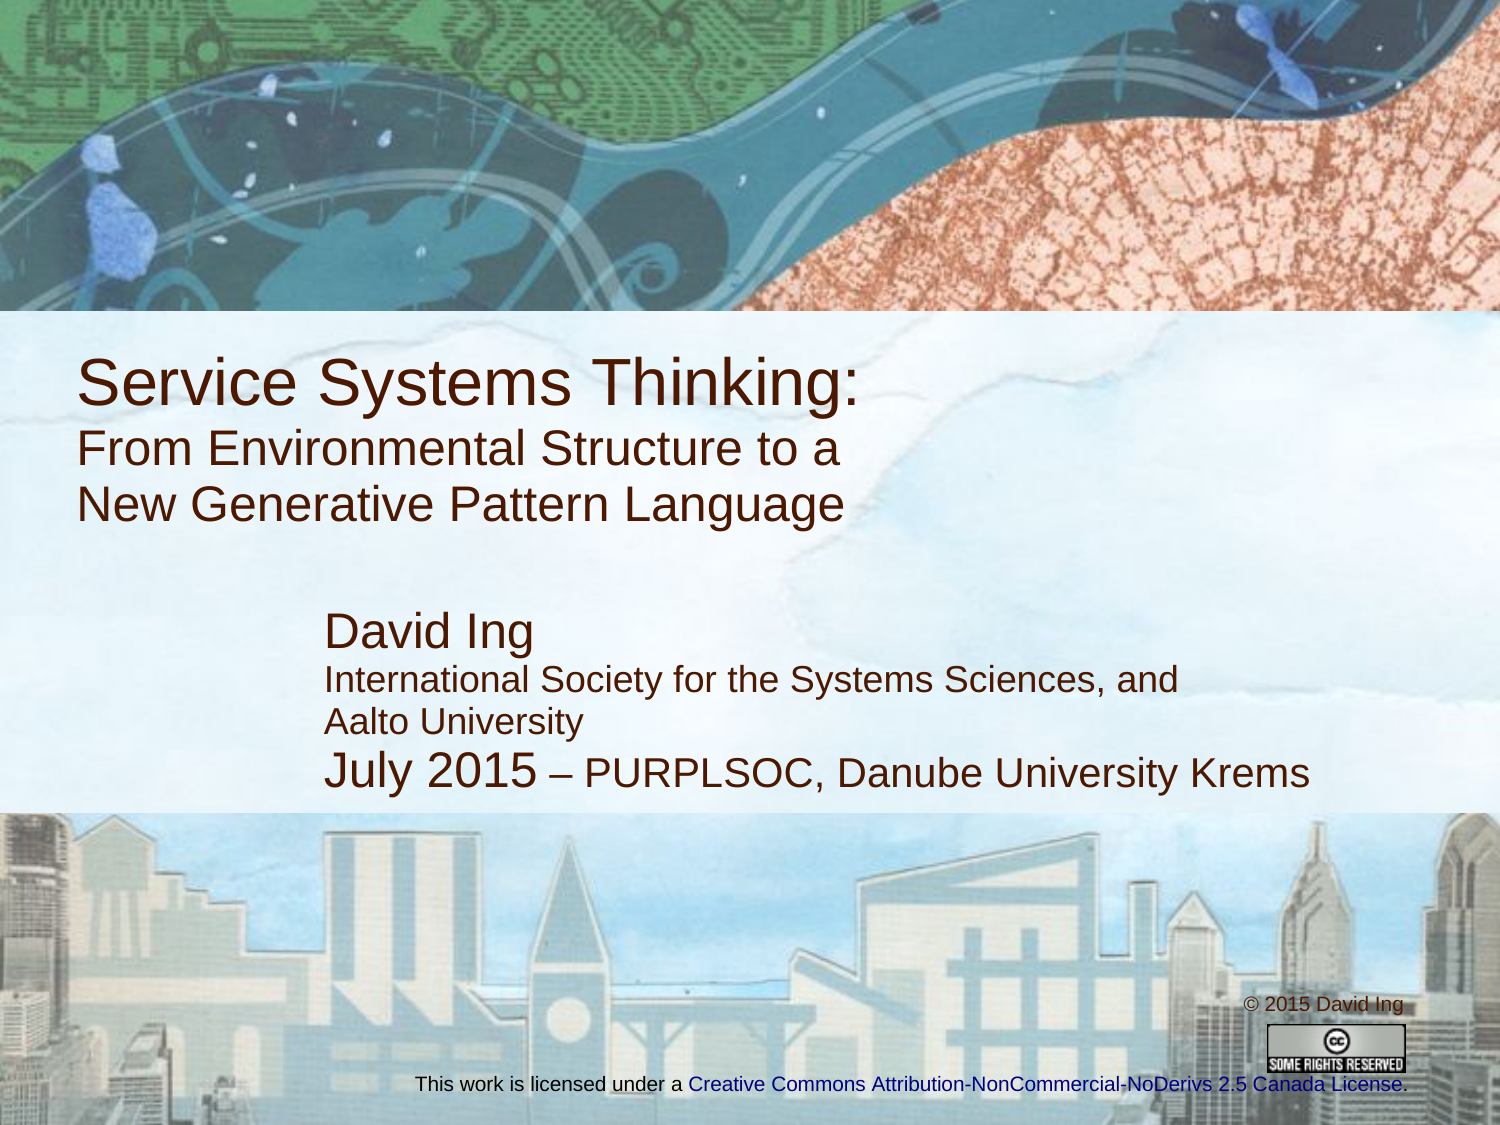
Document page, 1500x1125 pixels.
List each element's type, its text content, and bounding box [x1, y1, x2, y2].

title Service Systems Thinking: From Environmental Structure to a New Generative Pattern Language [76, 328, 1358, 549]
list David Ing International Society for the Systems Sciences, and Aalto University July 2015 – PURPLSOC, Danube University Krems [324, 602, 1375, 809]
picture [0, 0, 1500, 1125]
